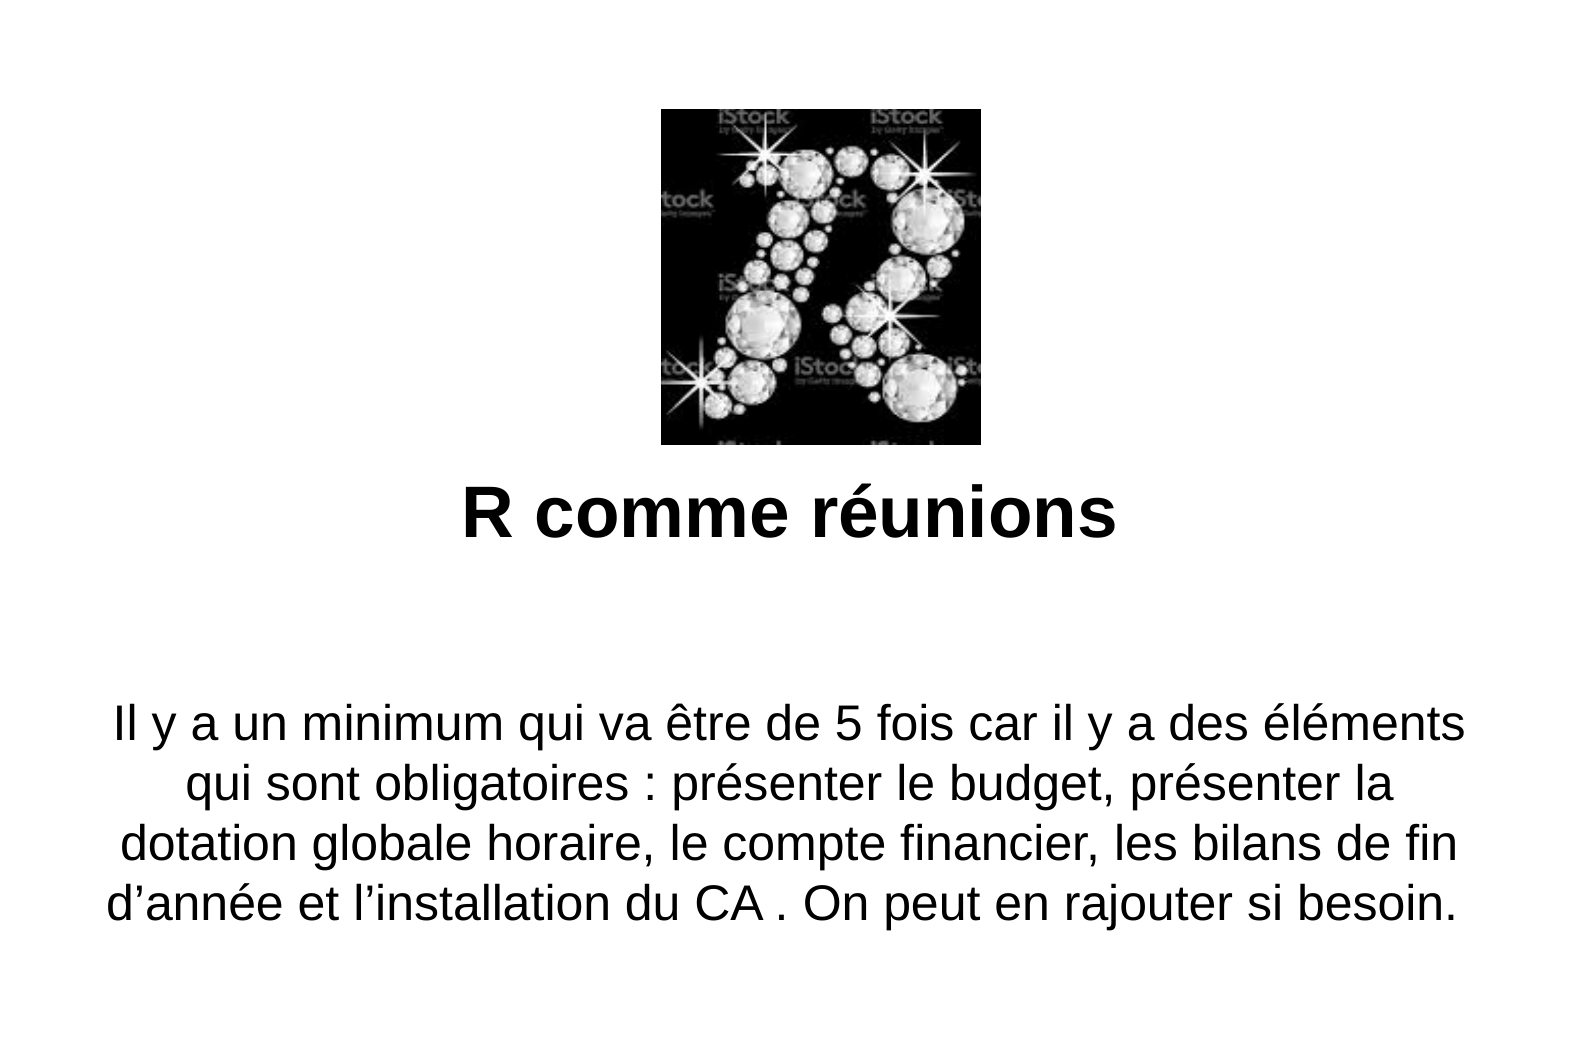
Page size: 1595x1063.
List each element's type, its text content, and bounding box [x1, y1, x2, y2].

picture [661, 109, 981, 445]
list R comme réunions Il y a un minimum qui va être de 5 fois car il y a des éléments qui sont obligatoires : présenter le budget, présenter la dotation globale horaire, le compte financier, les bilans de fin d’année et l’installation du CA . On peut en rajouter si besoin. [106, 464, 1482, 697]
